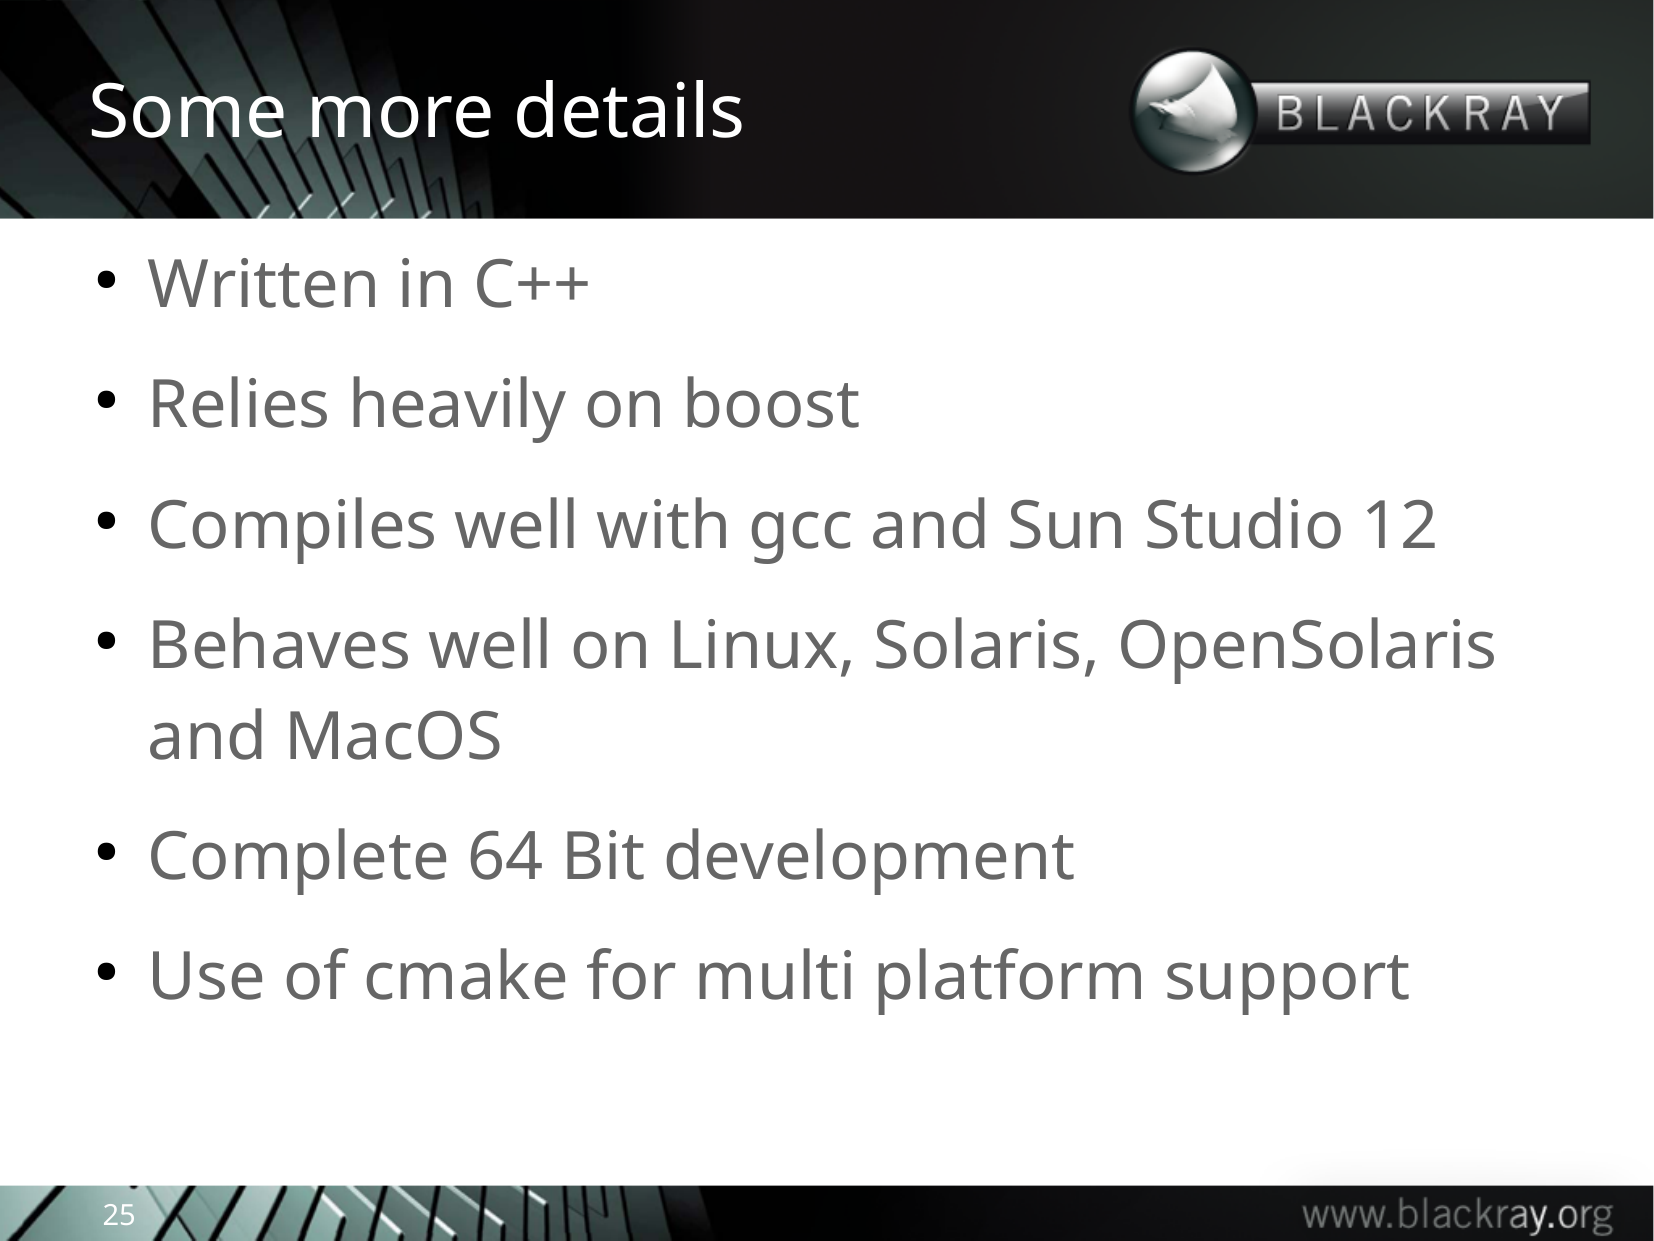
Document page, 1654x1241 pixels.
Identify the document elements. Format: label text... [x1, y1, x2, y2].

title Some more details [88, 46, 1577, 170]
picture [0, 0, 1654, 1241]
list Written in C++ Relies heavily on boost Compiles well with gcc and Sun Studio 12 Behaves well on Linux, Solaris, OpenSolaris and MacOS Complete 64 Bit development Use of cmake for multi platform support [76, 236, 1625, 1137]
